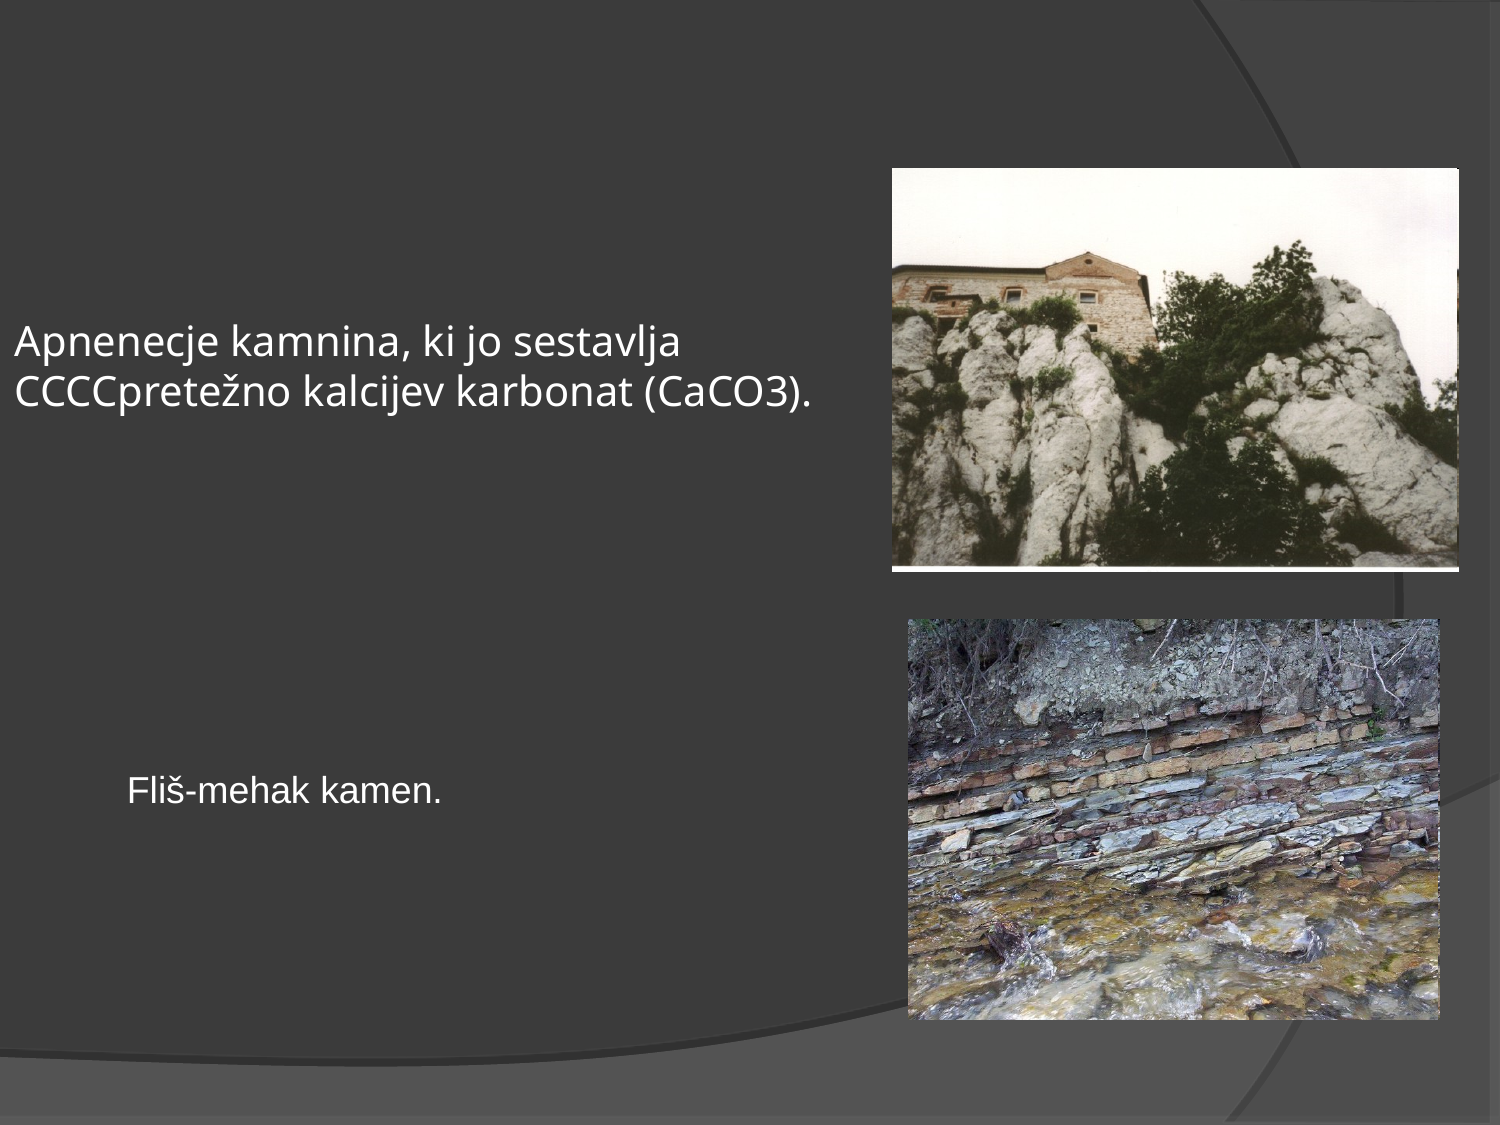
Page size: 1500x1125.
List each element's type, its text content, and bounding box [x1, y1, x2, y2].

picture [892, 168, 1459, 572]
text_box Apnenecje kamnina, ki jo sestavlja CCCCpretežno kalcijev karbonat (CaCO3). [0, 307, 928, 423]
text_box Fliš-mehak kamen. [112, 758, 561, 818]
picture [908, 619, 1440, 1020]
